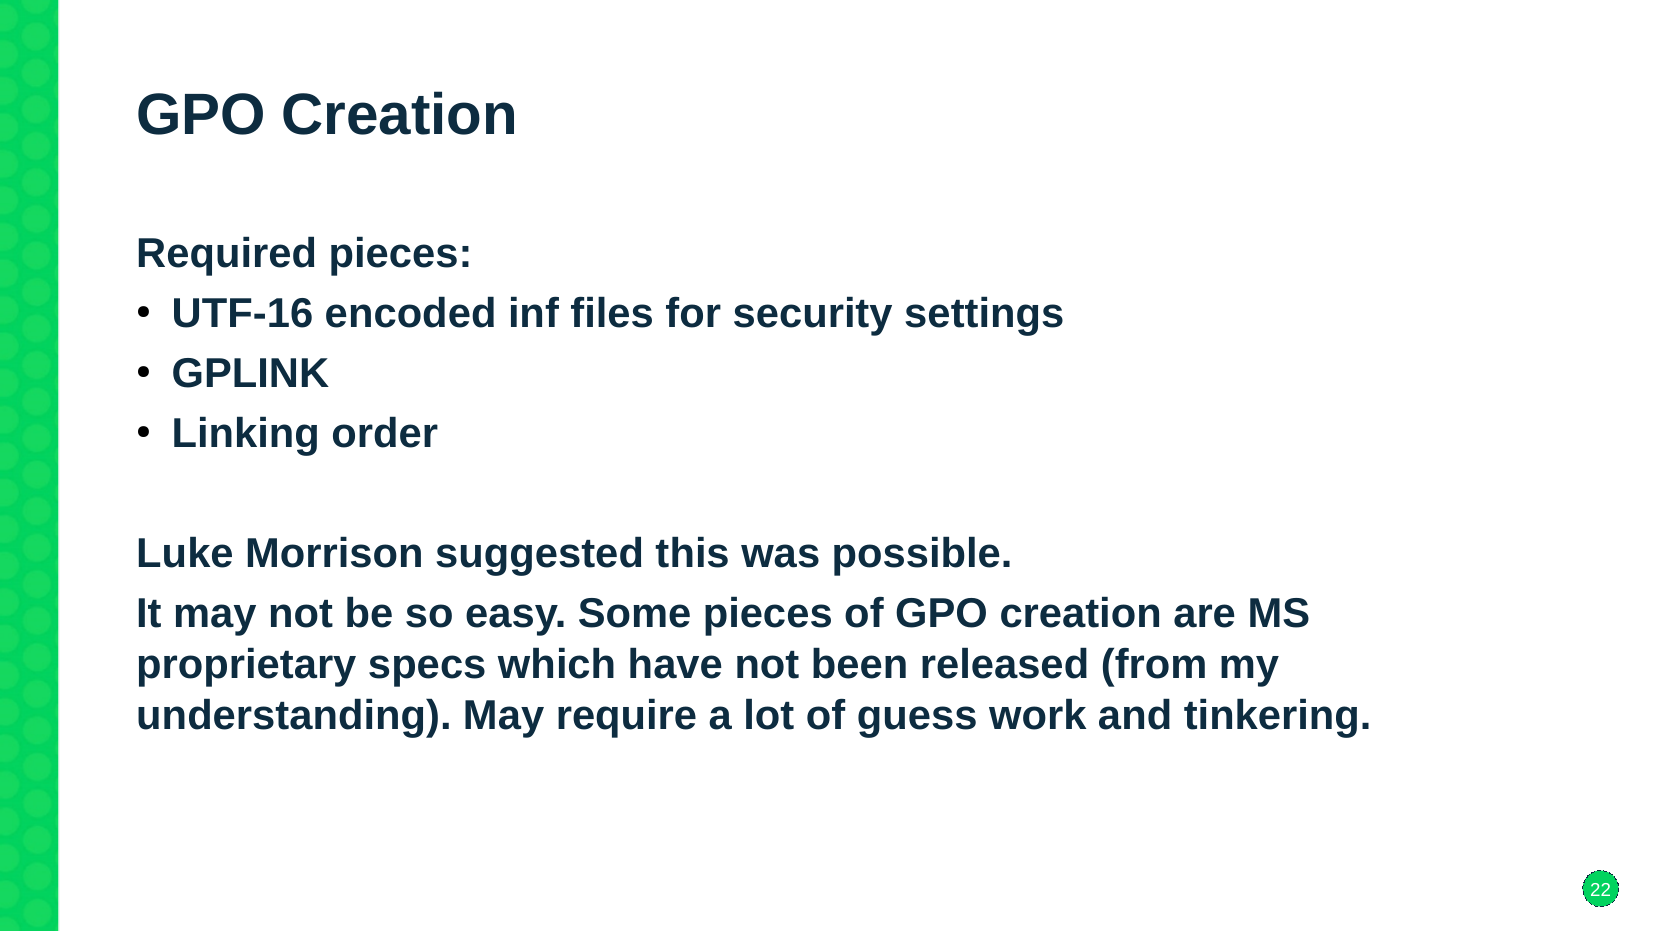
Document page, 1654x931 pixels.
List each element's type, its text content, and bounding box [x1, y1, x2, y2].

picture [0, 0, 76, 931]
title GPO Creation [121, 37, 1531, 193]
list Required pieces: UTF-16 encoded inf files for security settings GPLINK Linking order Luke Morrison suggested this was possible. It may not be so easy. Some pieces of GPO creation are MS proprietary specs which have not been released (from my understanding). May require a lot of guess work and tinkering. [121, 217, 1531, 825]
